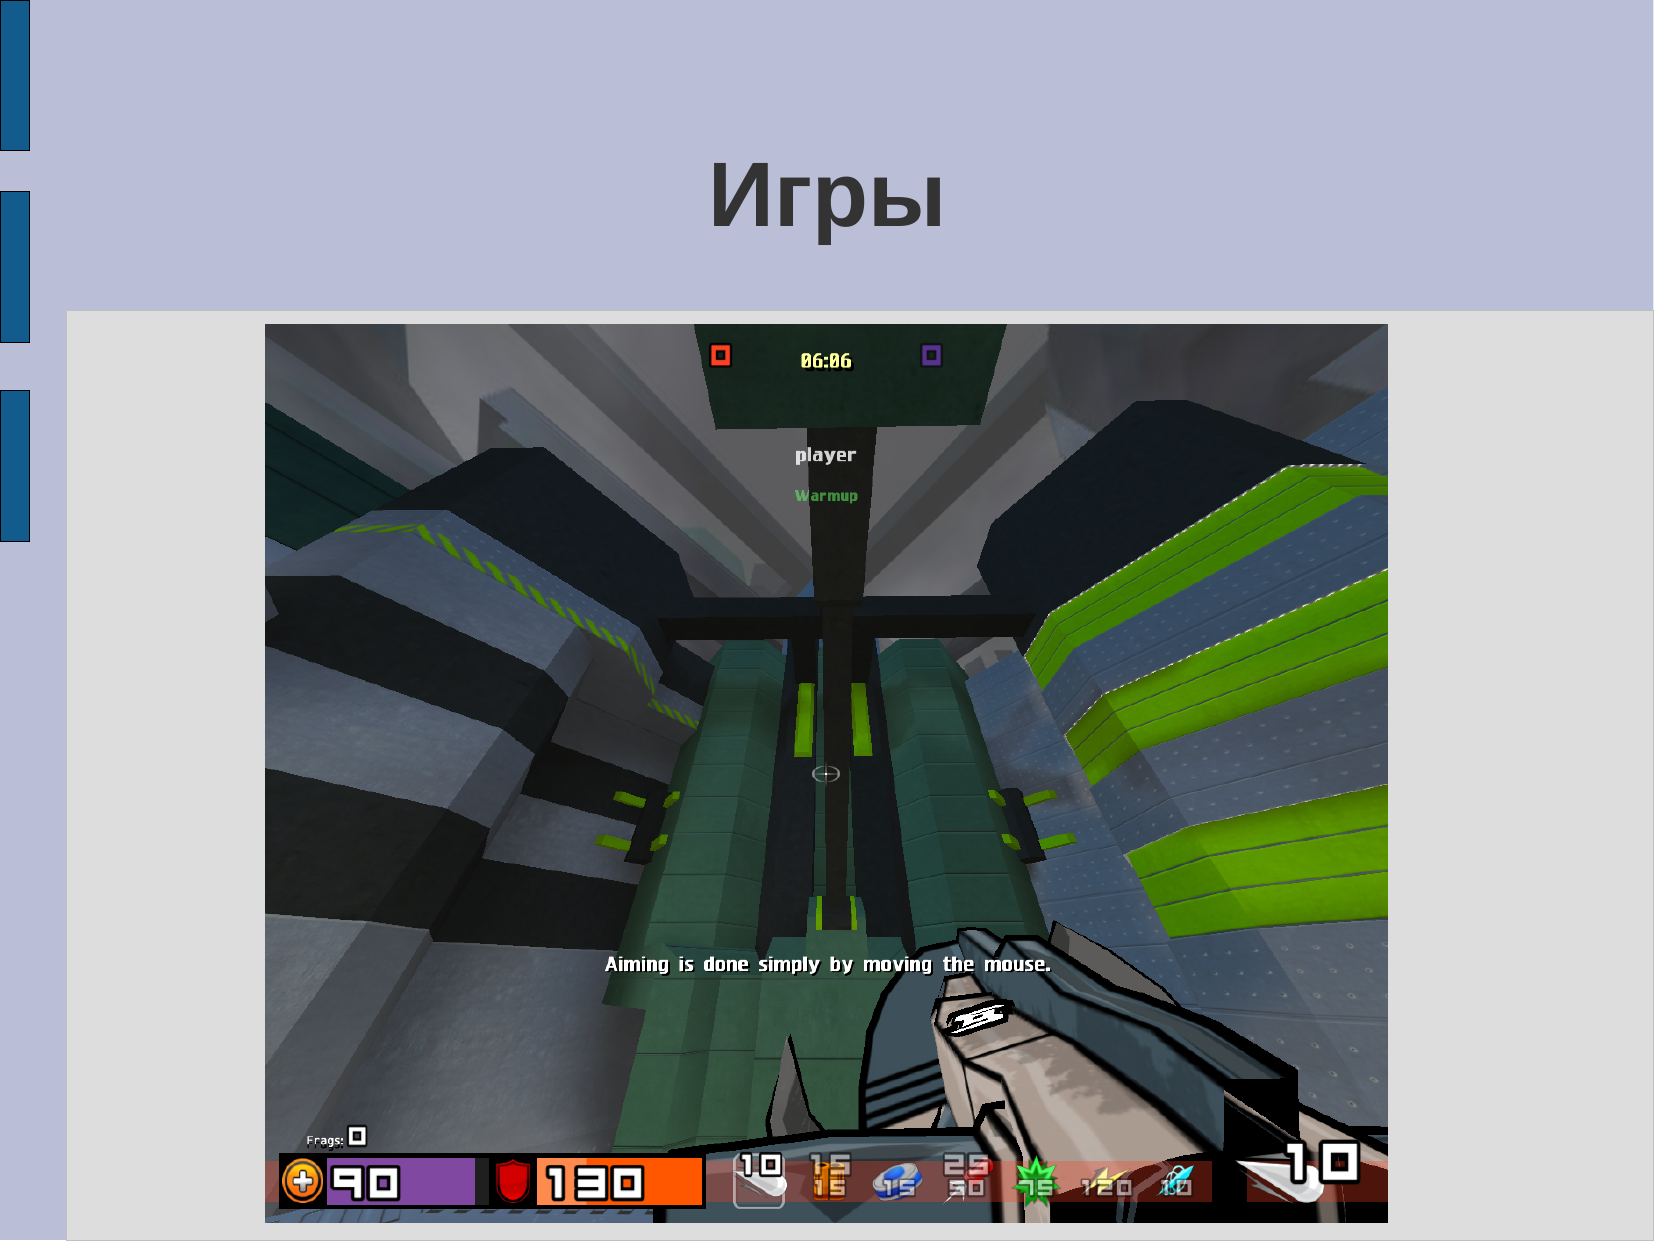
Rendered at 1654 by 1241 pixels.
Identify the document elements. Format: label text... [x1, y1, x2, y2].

title Игры [121, 98, 1534, 291]
picture [265, 324, 1388, 1223]
